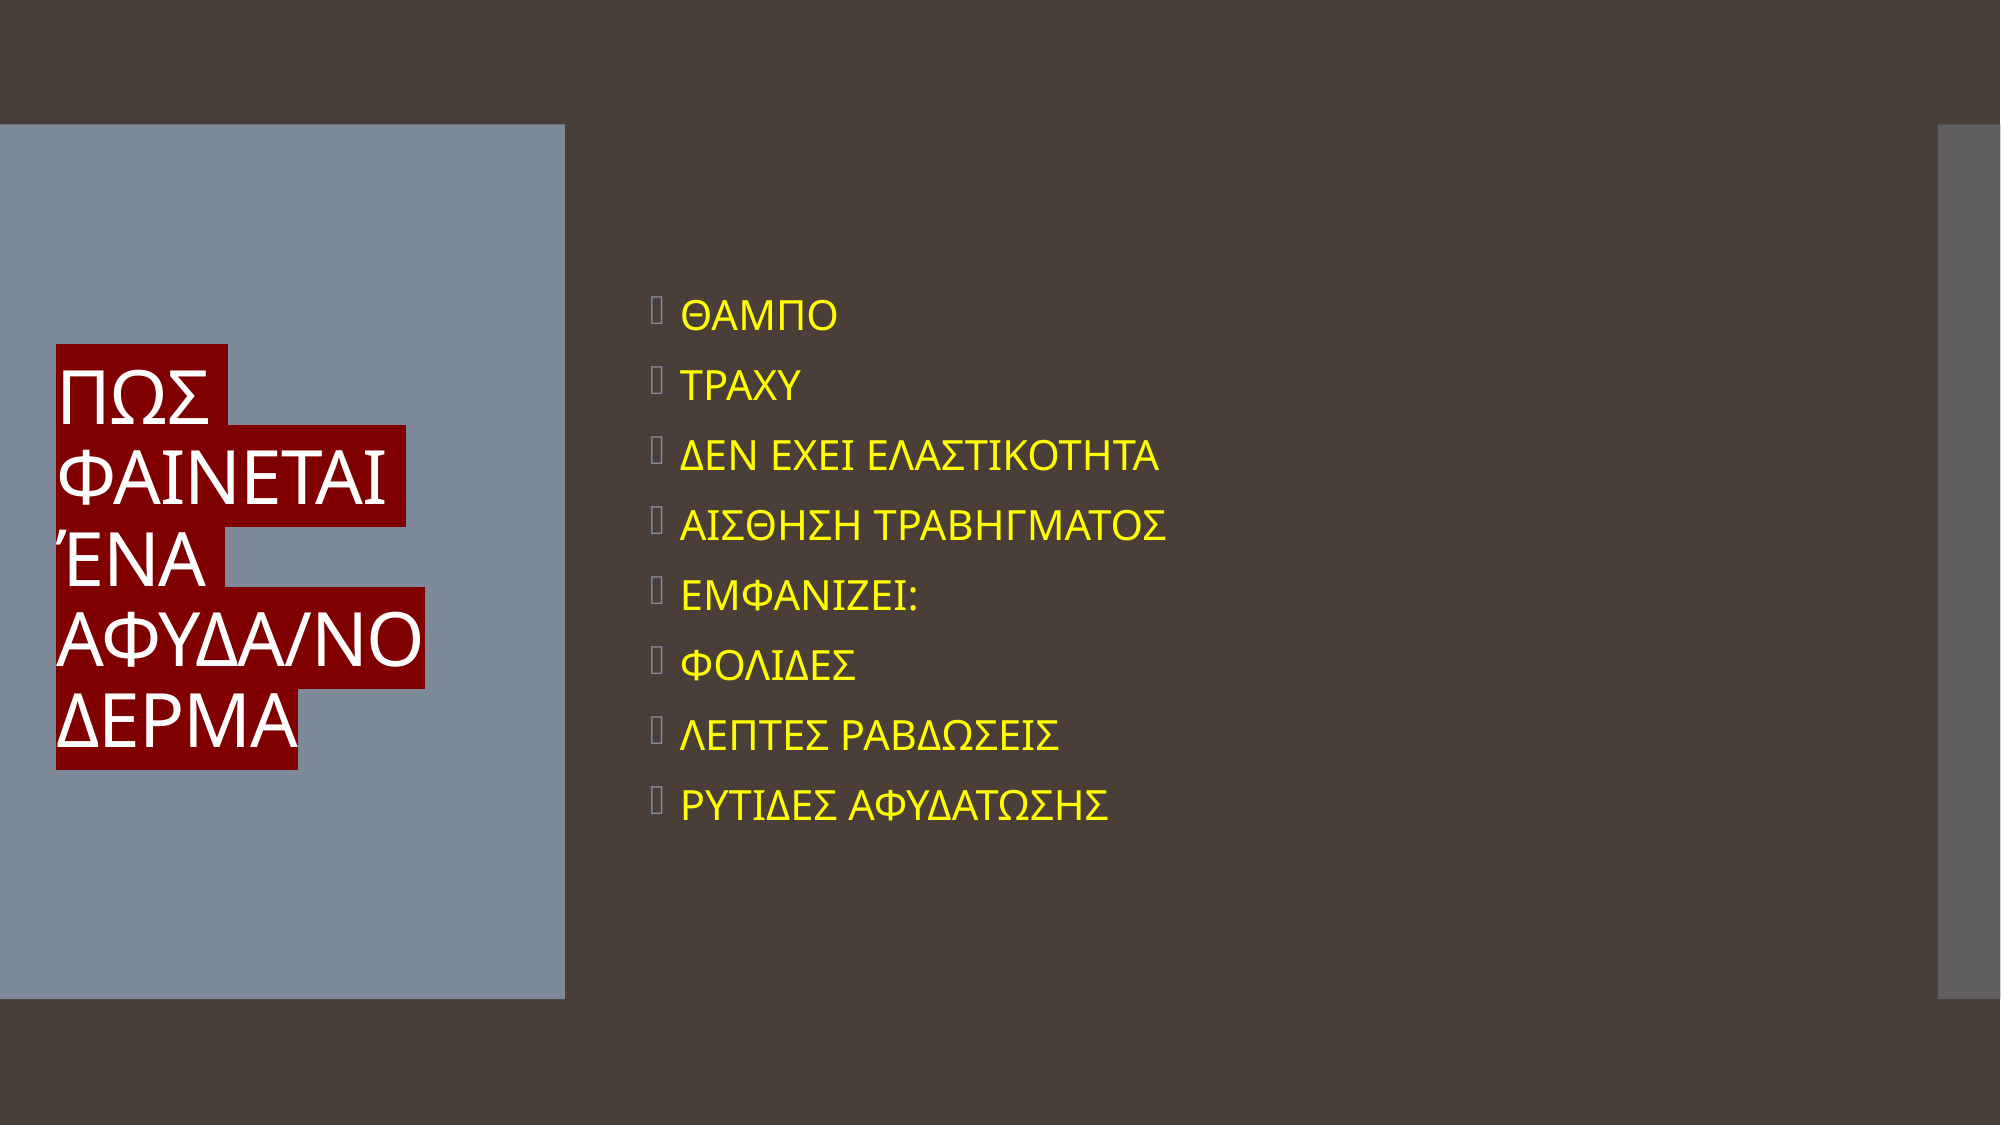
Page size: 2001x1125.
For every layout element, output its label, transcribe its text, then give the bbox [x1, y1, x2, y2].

list ΘΑΜΠΟ ΤΡΑΧΥ ΔΕΝ ΕΧΕΙ ΕΛΑΣΤΙΚΟΤΗΤΑ ΑΙΣΘΗΣΗ ΤΡΑΒΗΓΜΑΤΟΣ ΕΜΦΑΝΙΖΕΙ: ΦΟΛΙΔΕΣ ΛΕΠΤΕΣ ΡΑΒΔΩΣΕΙΣ ΡΥΤΙΔΕΣ ΑΦΥΔΑΤΩΣΗΣ [634, 141, 1835, 982]
title ΠΩΣ ΦΑΙΝΕΤΑΙ ΈΝΑ ΑΦΥΔΑ/ΝΟ ΔΕΡΜΑ [41, 184, 526, 940]
